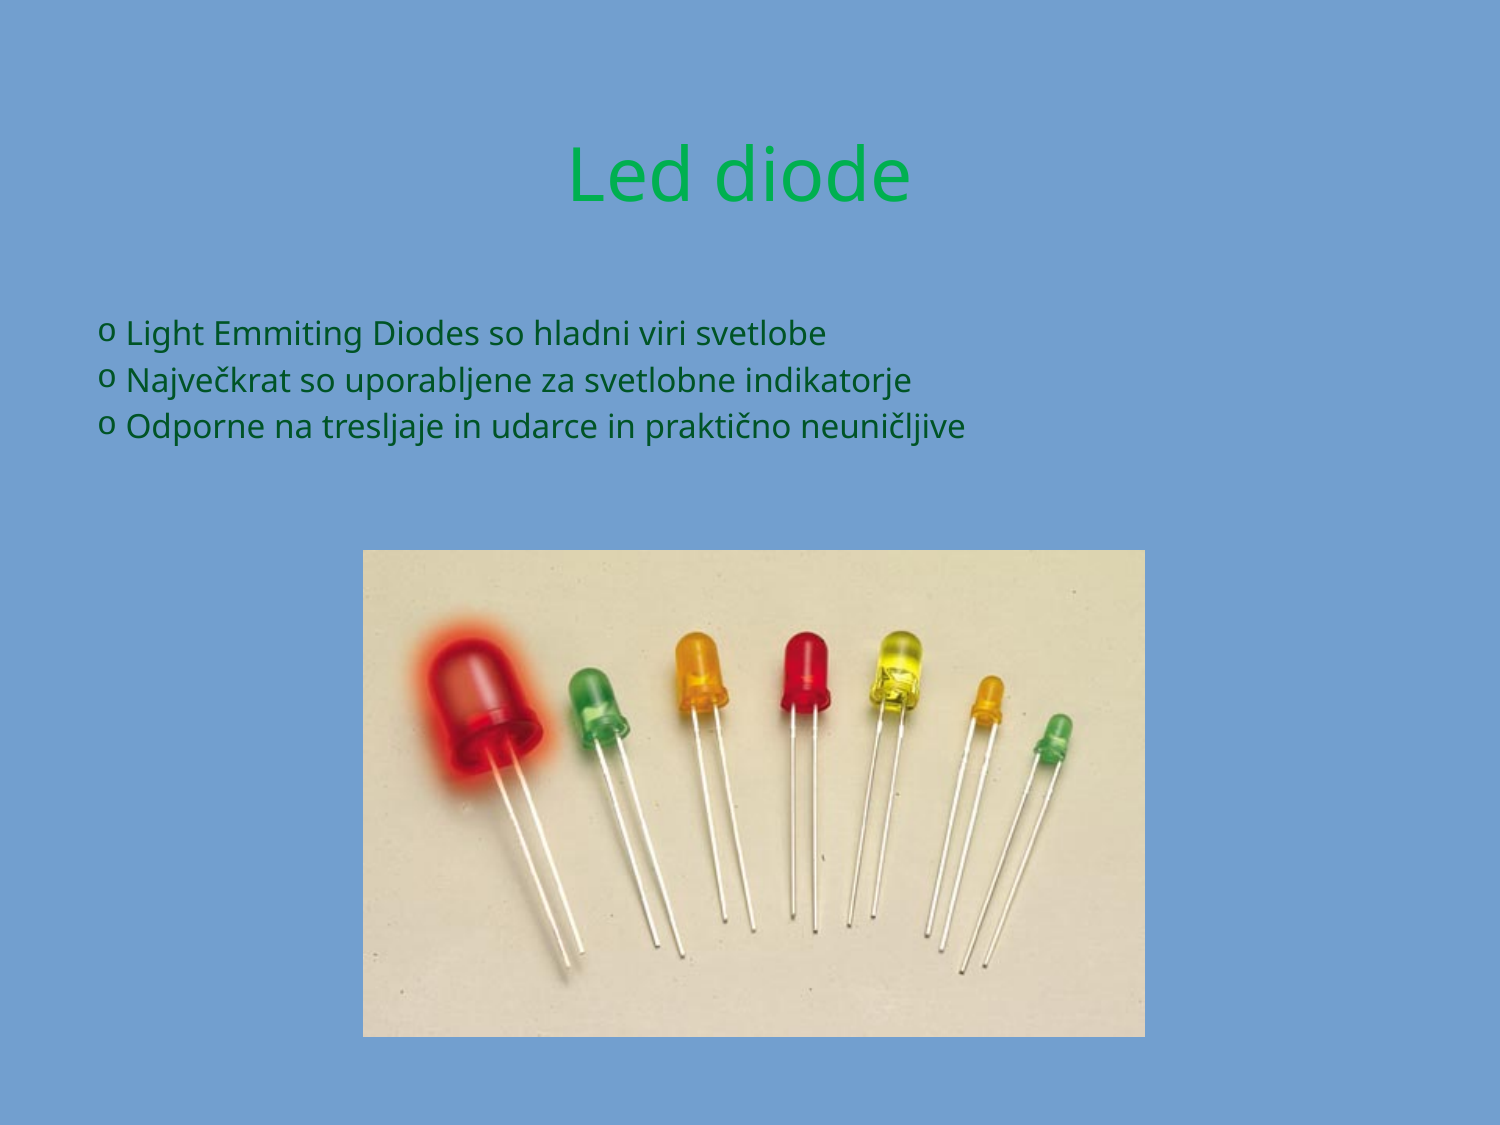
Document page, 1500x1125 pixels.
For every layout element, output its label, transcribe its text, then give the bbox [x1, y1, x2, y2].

subtitle Light Emmiting Diodes so hladni viri svetlobe Največkrat so uporabljene za svetlobne indikatorje Odporne na tresljaje in udarce in praktično neuničljive [82, 304, 1430, 1020]
title Led diode [210, 105, 1289, 237]
picture [363, 550, 1145, 1037]
